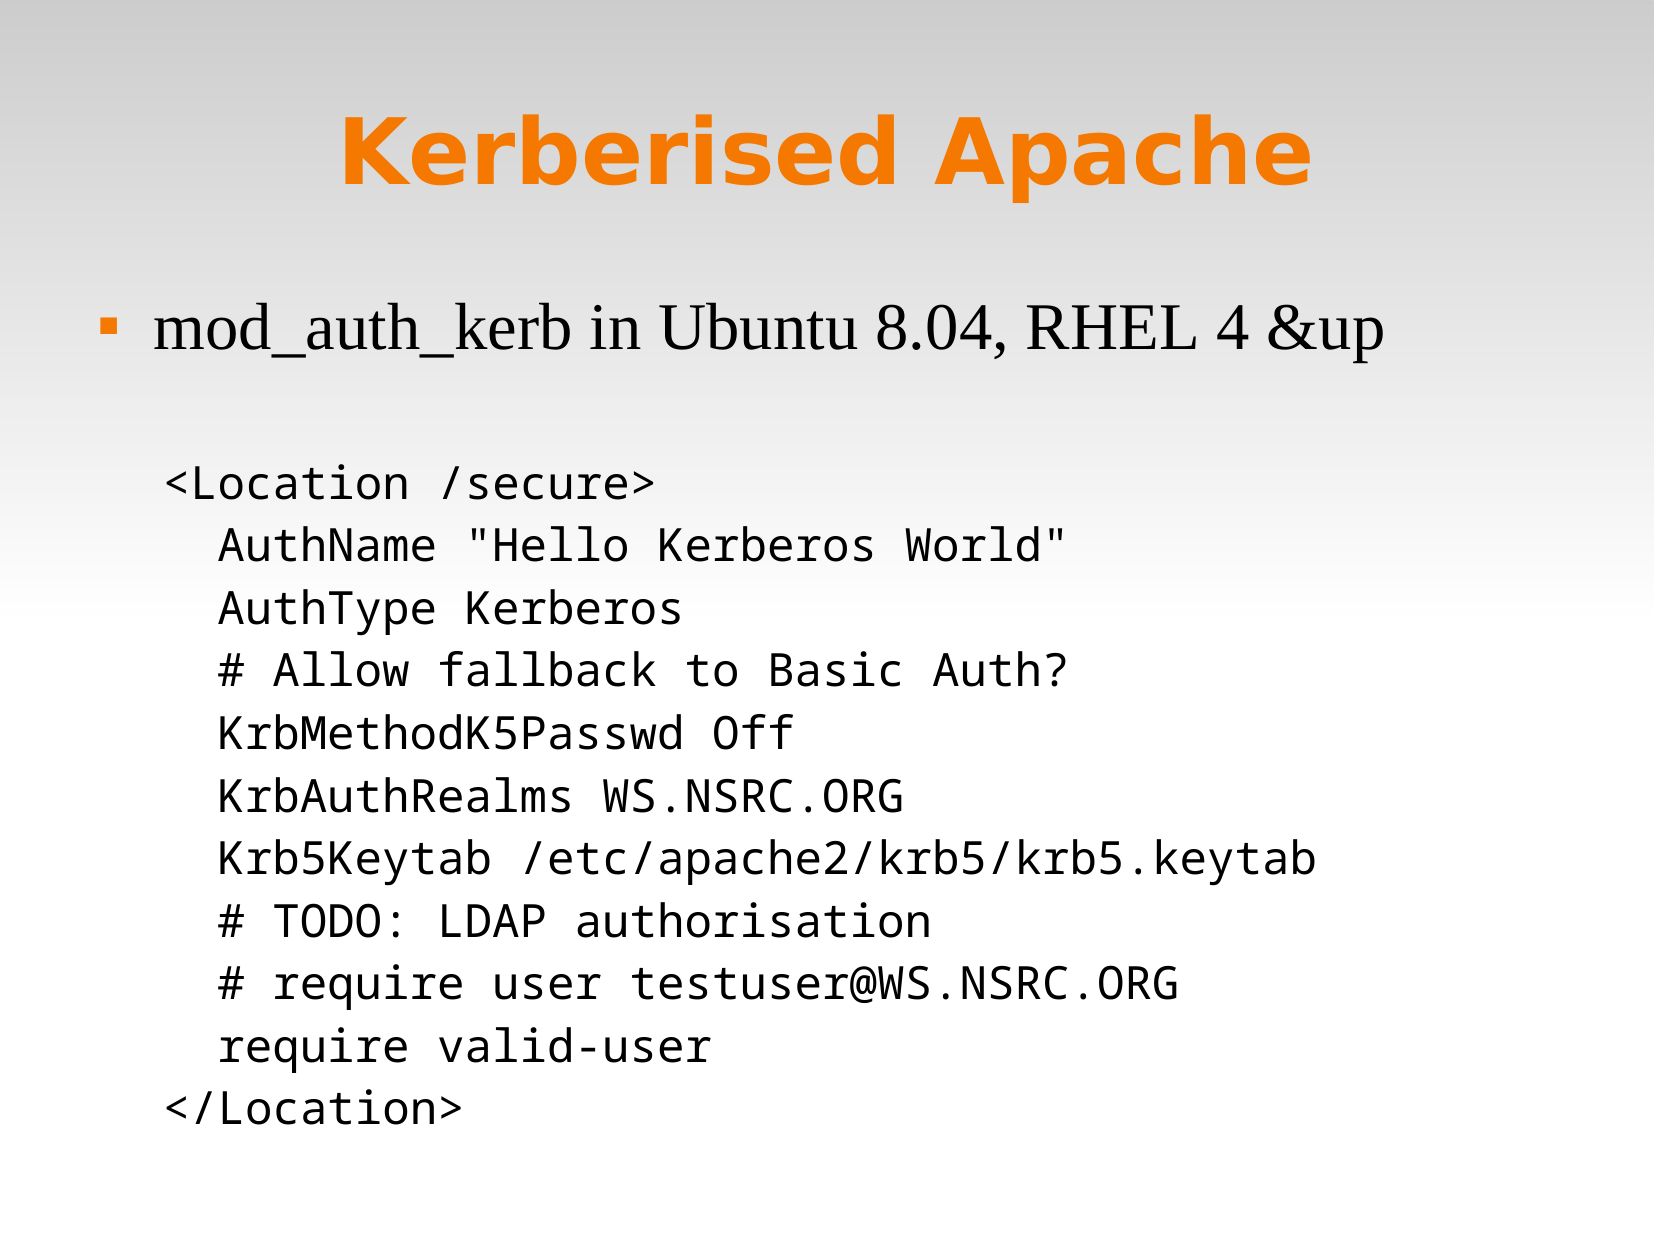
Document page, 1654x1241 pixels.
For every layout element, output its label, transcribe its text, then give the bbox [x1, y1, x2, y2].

list mod_auth_kerb in Ubuntu 8.04, RHEL 4 &up [82, 290, 1571, 384]
title Kerberised Apache [82, 49, 1571, 257]
text_box <Location /secure> AuthName "Hello Kerberos World" AuthType Kerberos # Allow fallback to Basic Auth? KrbMethodK5Passwd Off KrbAuthRealms WS.NSRC.ORG Krb5Keytab /etc/apache2/krb5/krb5.keytab # TODO: LDAP authorisation # require user testuser@WS.NSRC.ORG require valid-user </Location> [147, 442, 1506, 1044]
